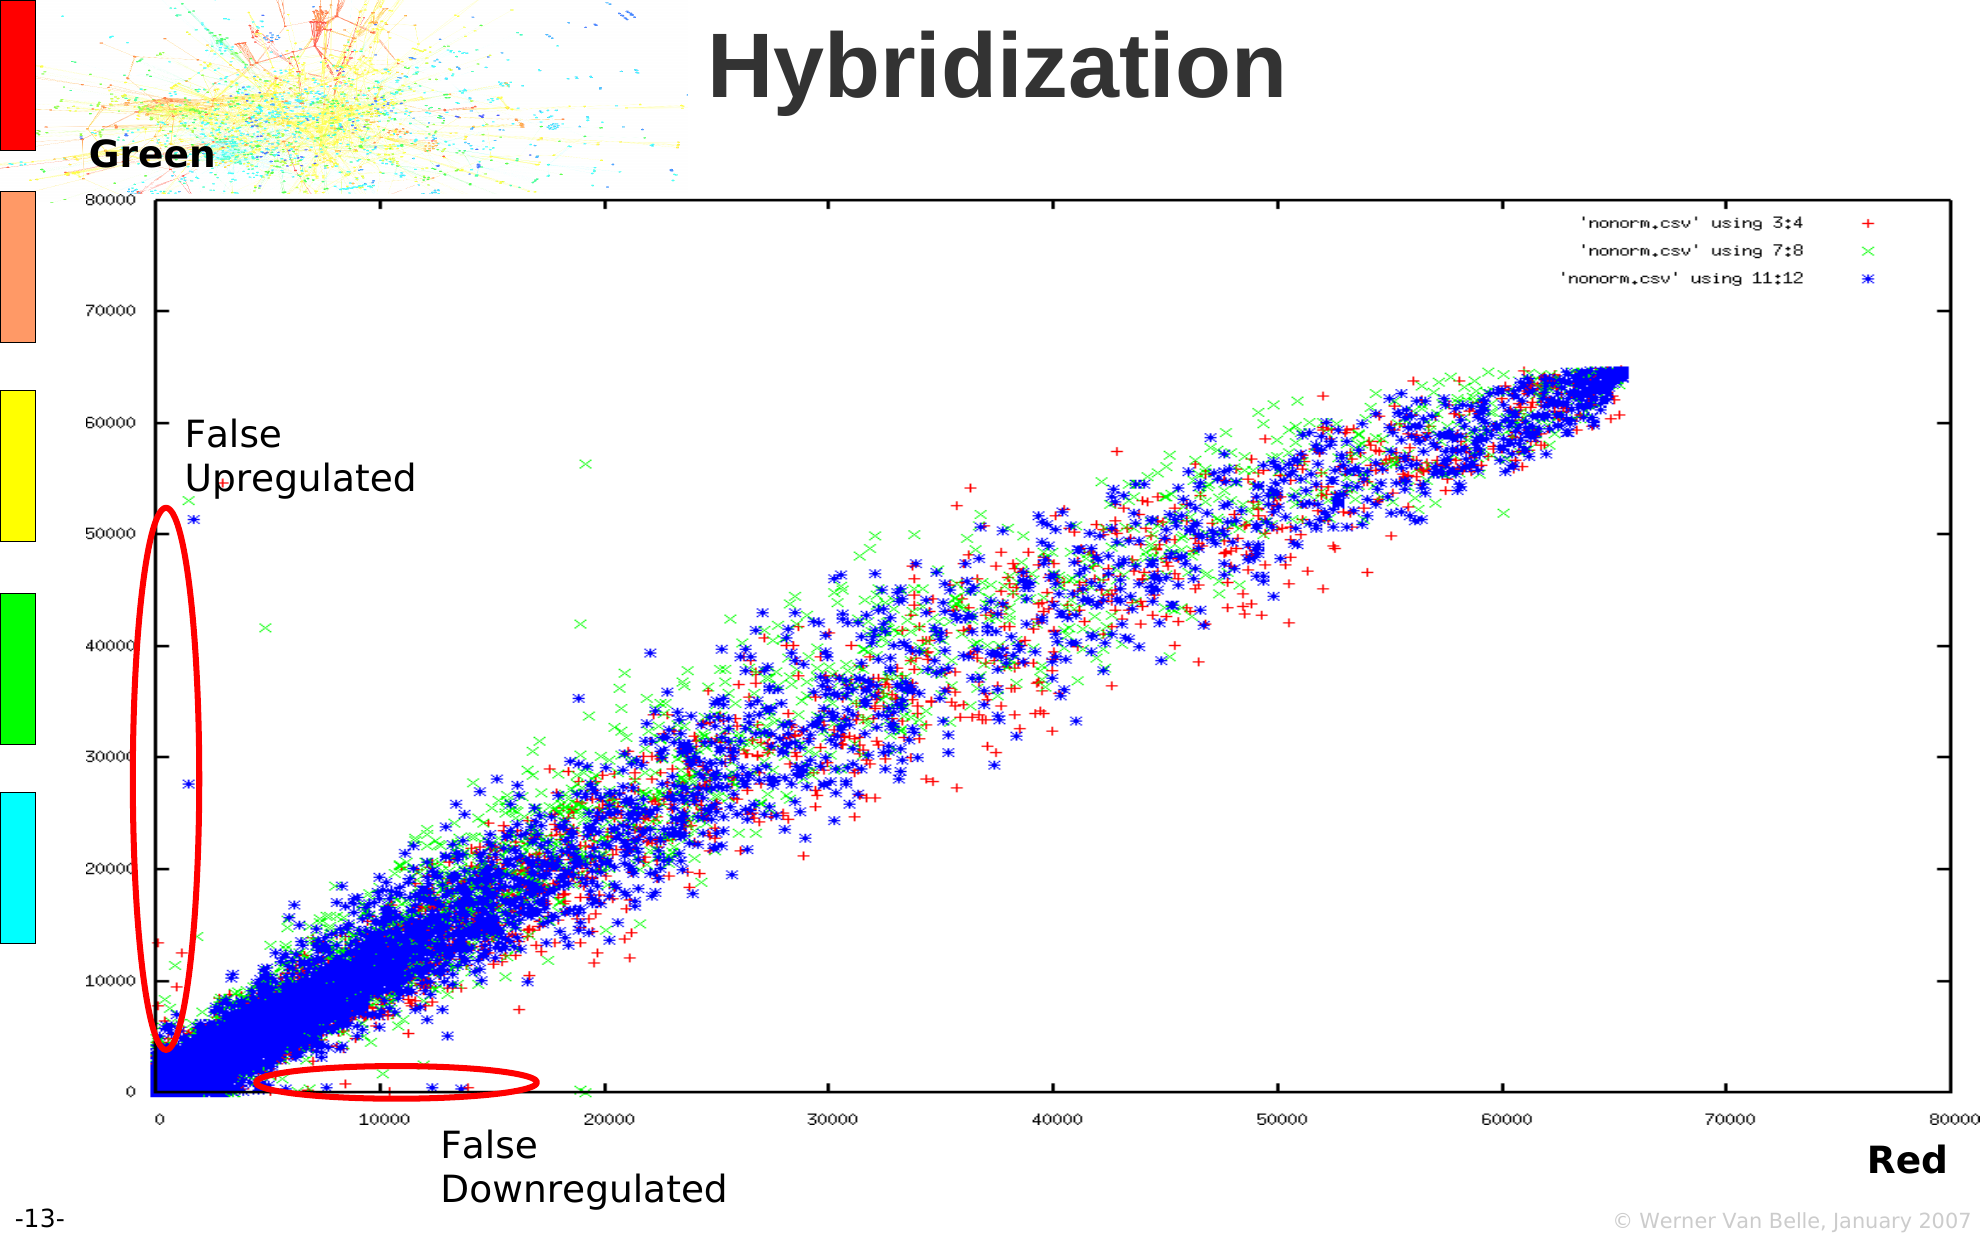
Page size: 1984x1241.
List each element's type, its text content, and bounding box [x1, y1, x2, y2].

picture [86, 194, 1980, 1126]
text_box Red [1852, 1131, 1983, 1190]
text_box Green [74, 125, 260, 184]
text_box False Upregulated [169, 405, 479, 508]
text_box False Downregulated [425, 1116, 799, 1219]
title Gene Expression [0, 0, 688, 203]
title Hybridization [150, 0, 1845, 133]
